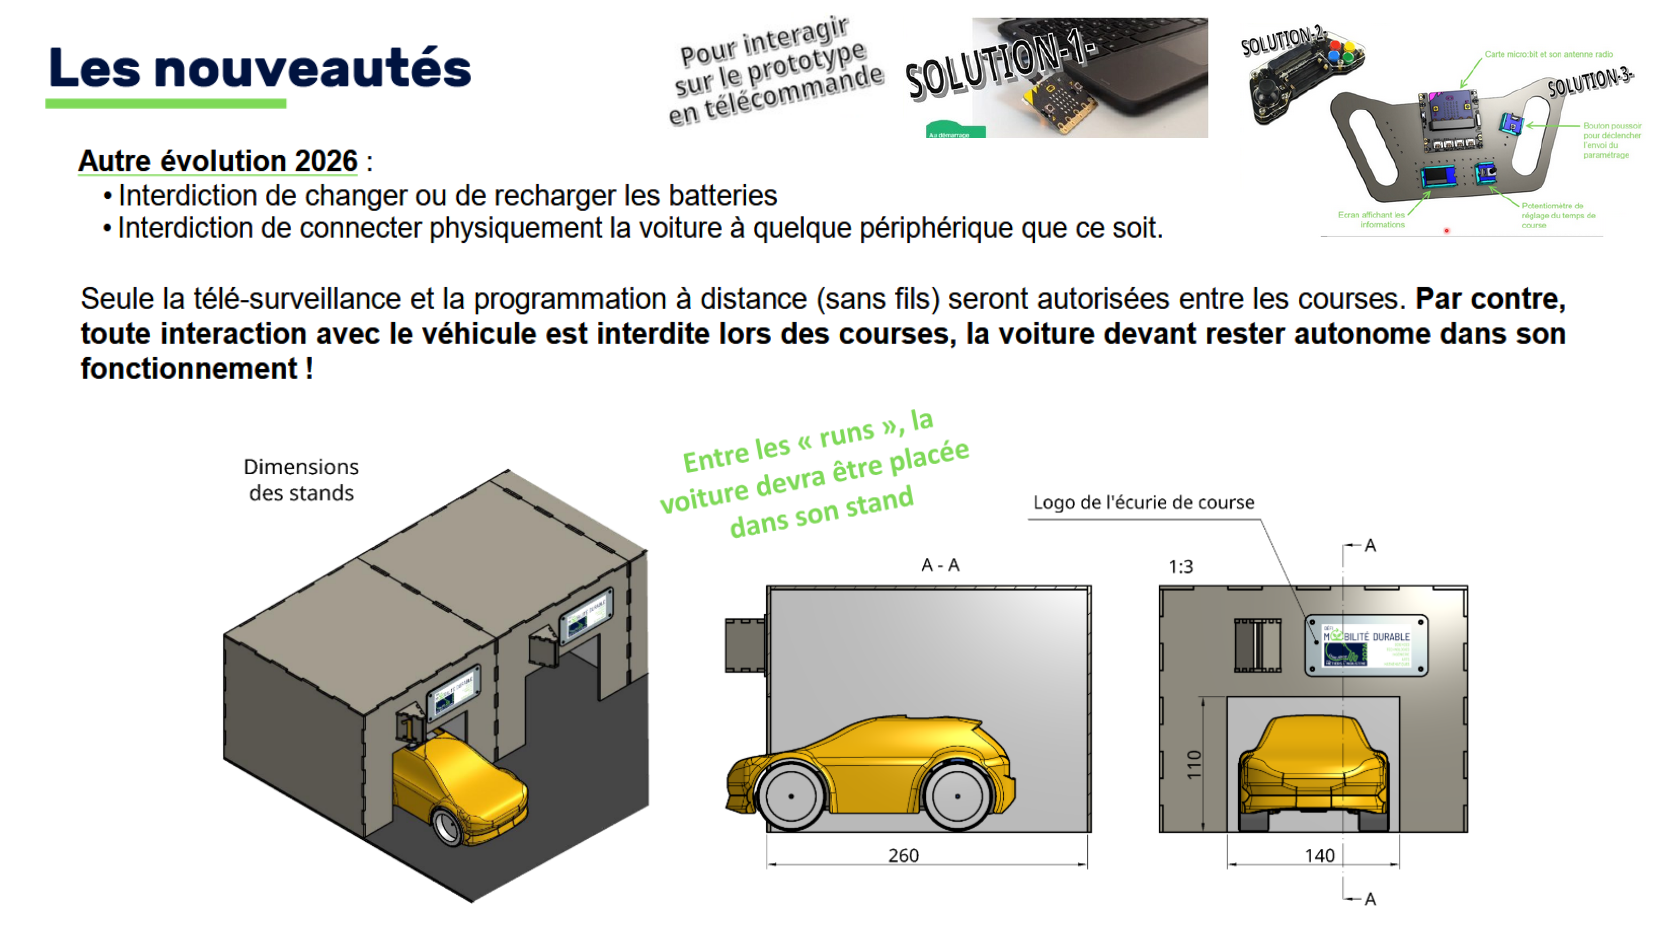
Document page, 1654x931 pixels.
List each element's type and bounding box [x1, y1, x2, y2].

picture [903, 16, 1209, 138]
picture [1240, 23, 1648, 237]
picture [41, 12, 1188, 257]
picture [206, 400, 1477, 910]
picture [70, 275, 1595, 392]
